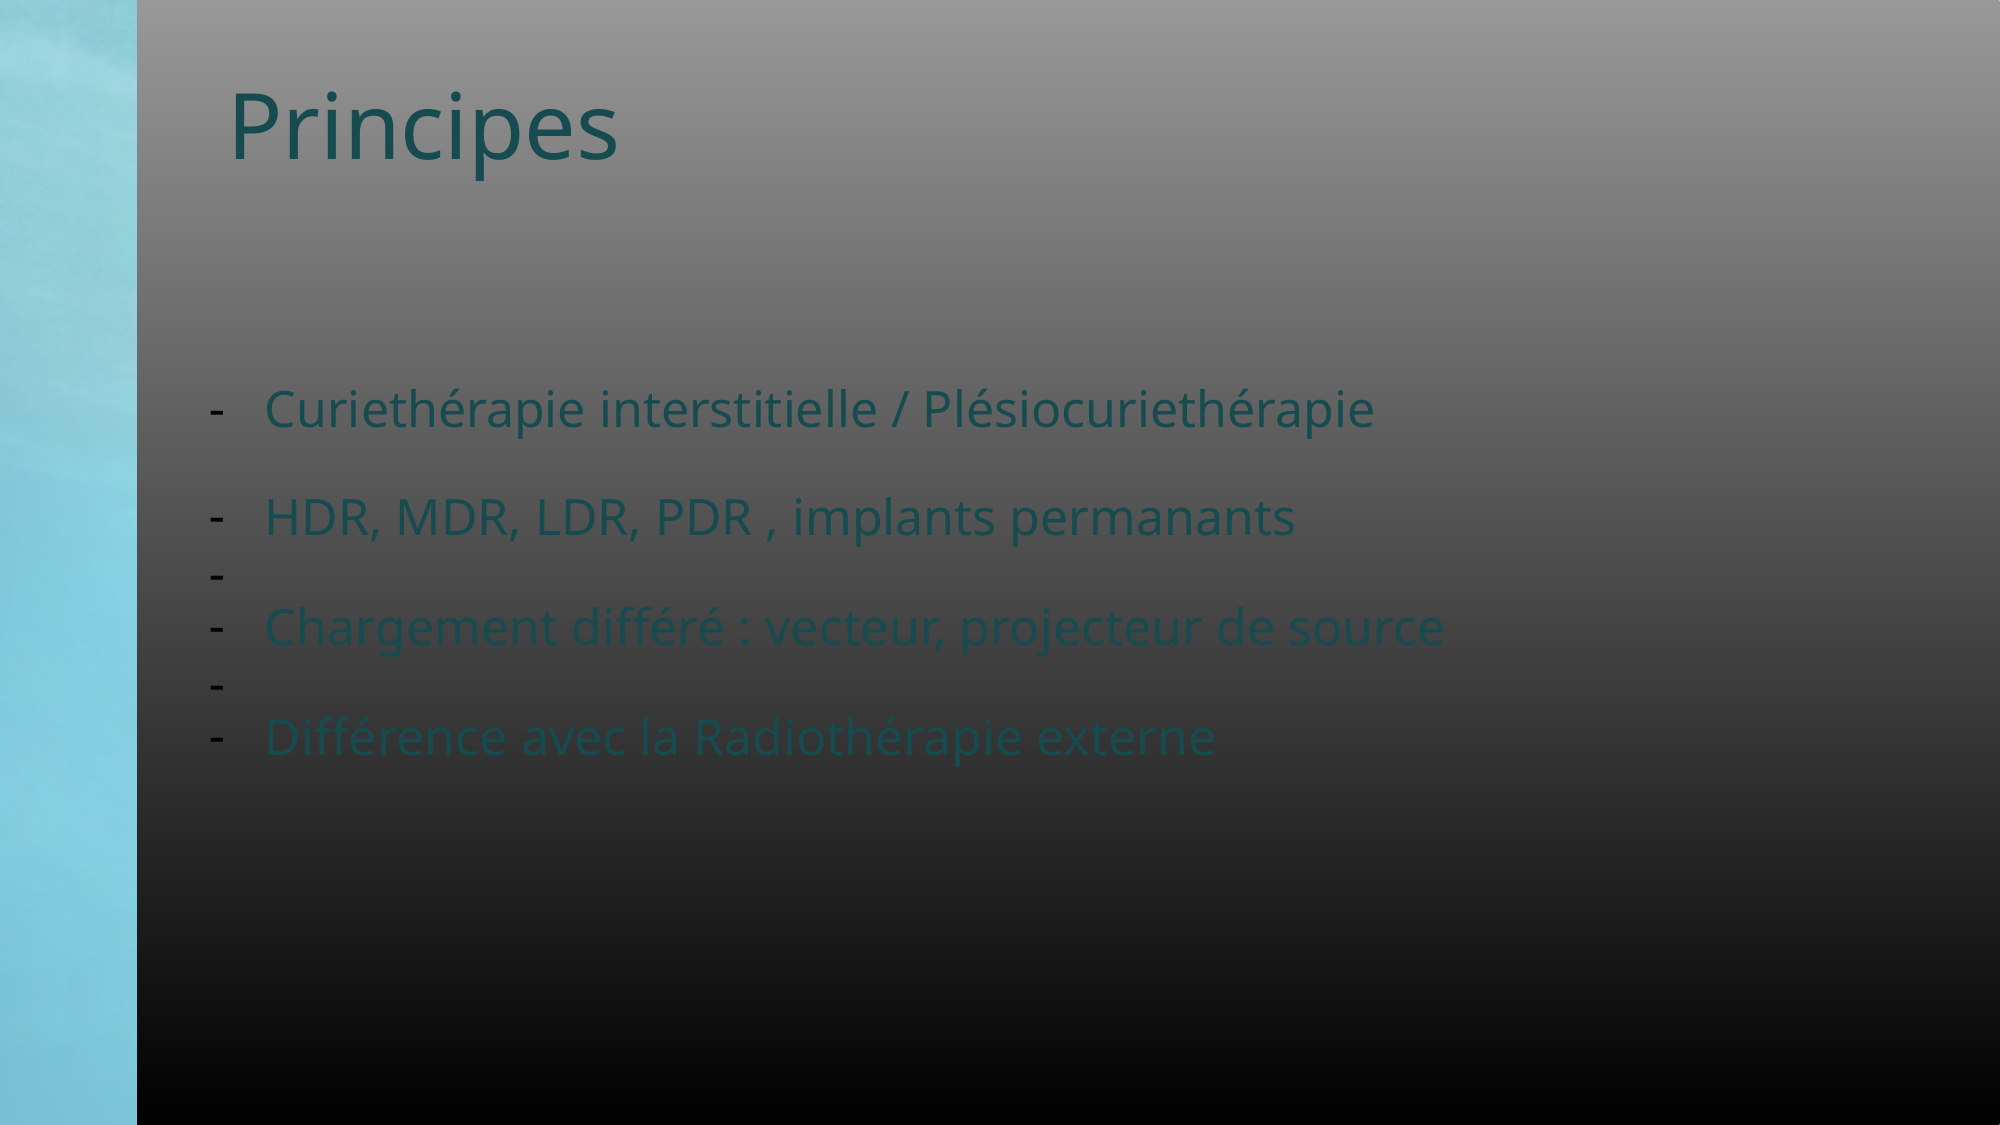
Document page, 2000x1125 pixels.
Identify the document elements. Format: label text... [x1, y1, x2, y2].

title Principes [212, 62, 1728, 188]
list Curiethérapie interstitielle / Plésiocuriethérapie HDR, MDR, LDR, PDR , implants permanants Chargement différé : vecteur, projecteur de source Différence avec la Radiothérapie externe [193, 199, 1981, 1060]
